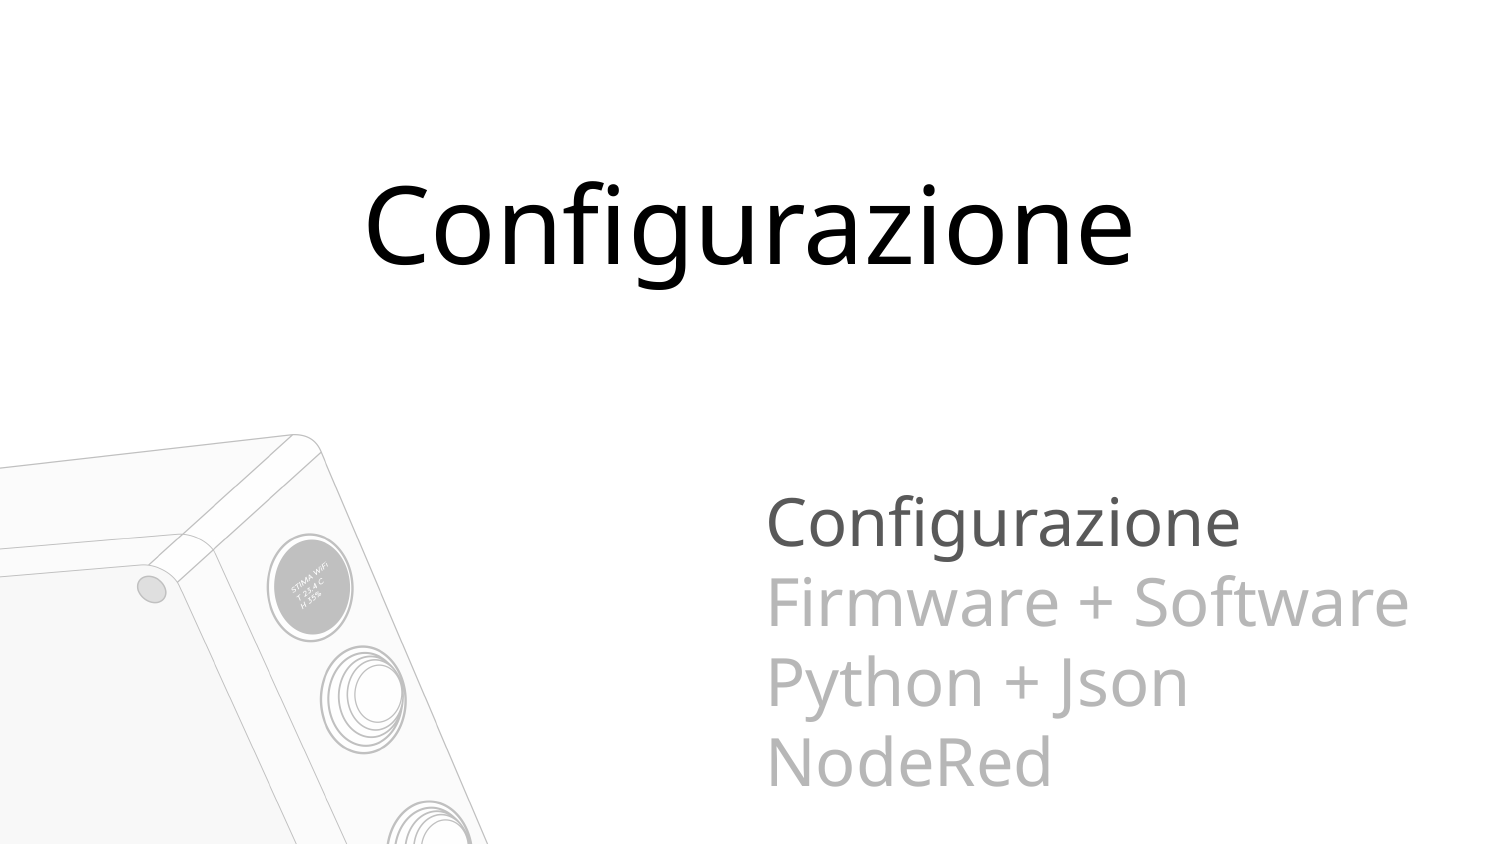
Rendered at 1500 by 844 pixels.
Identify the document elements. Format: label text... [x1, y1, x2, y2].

text_box Configurazione Firmware + Software Python + Json NodeRed [749, 464, 1448, 815]
title Configurazione [51, 122, 1449, 459]
picture [0, 434, 492, 844]
